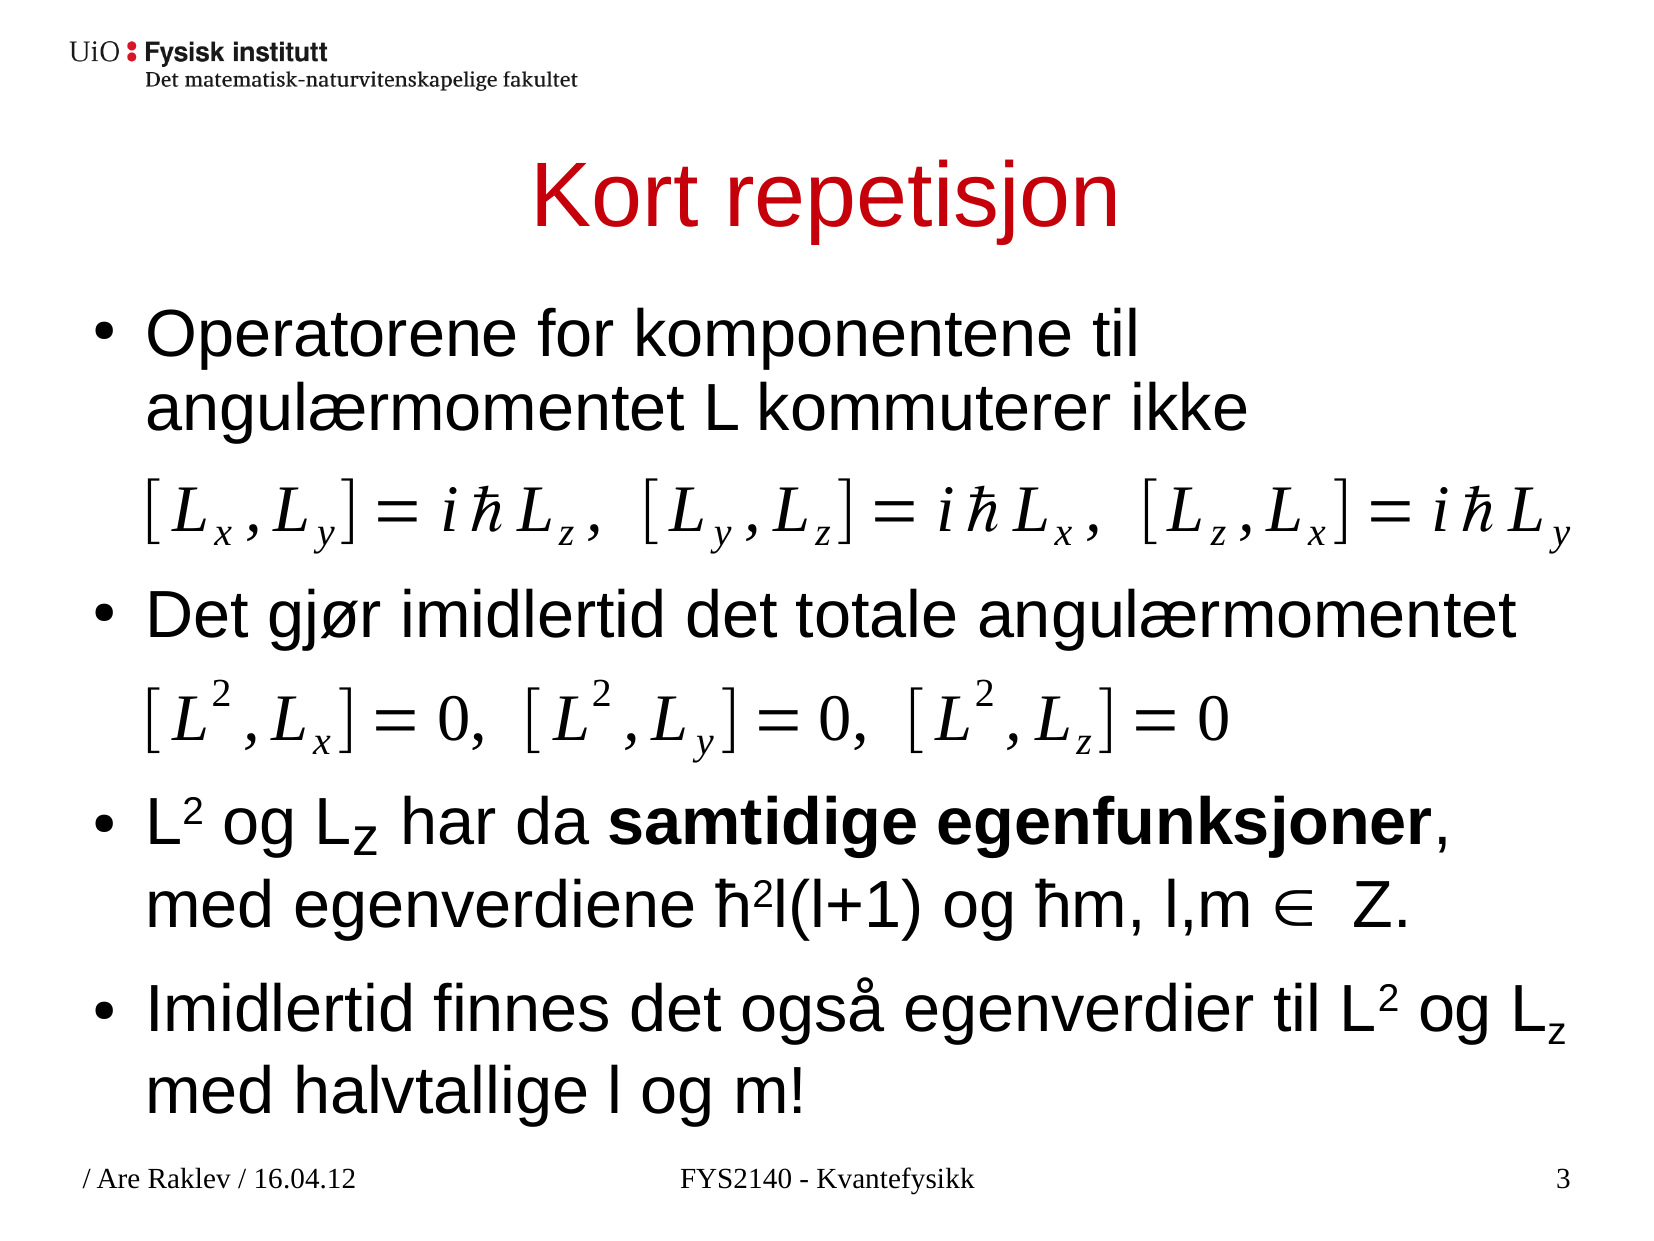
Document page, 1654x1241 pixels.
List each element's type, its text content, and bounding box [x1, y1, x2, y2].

list Operatorene for komponentene til angulærmomentet L kommuterer ikke Det gjør imidlertid det totale angulærmomentet L2 og Lz har da samtidige egenfunksjoner, med egenverdiene ħ2l(l+1) og ħm, l,m ∈ Z. Imidlertid finnes det også egenverdier til L2 og Lz med halvtallige l og m! [74, 295, 1567, 1132]
chart [138, 469, 1577, 556]
picture [68, 37, 581, 93]
title Kort repetisjon [82, 90, 1571, 298]
chart [138, 670, 1238, 764]
